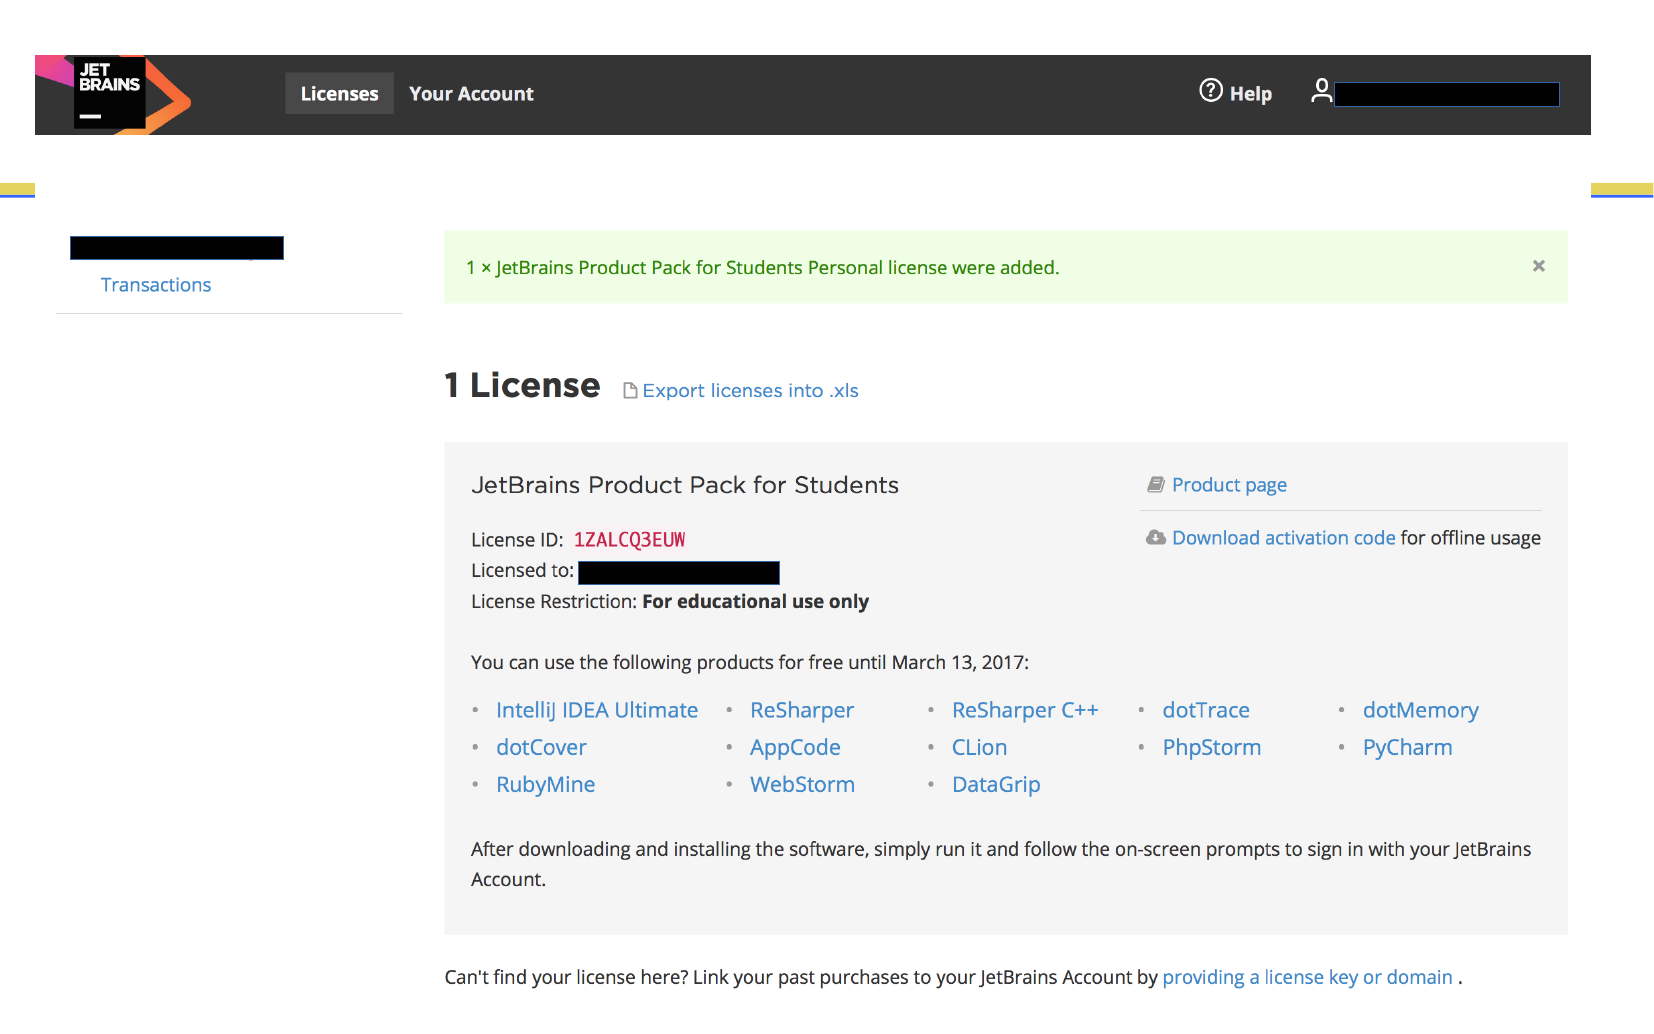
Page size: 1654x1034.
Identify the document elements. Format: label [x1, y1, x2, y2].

text_box [70, 236, 284, 260]
picture [35, 55, 1591, 1004]
text_box [578, 561, 780, 585]
text_box [1334, 82, 1560, 107]
